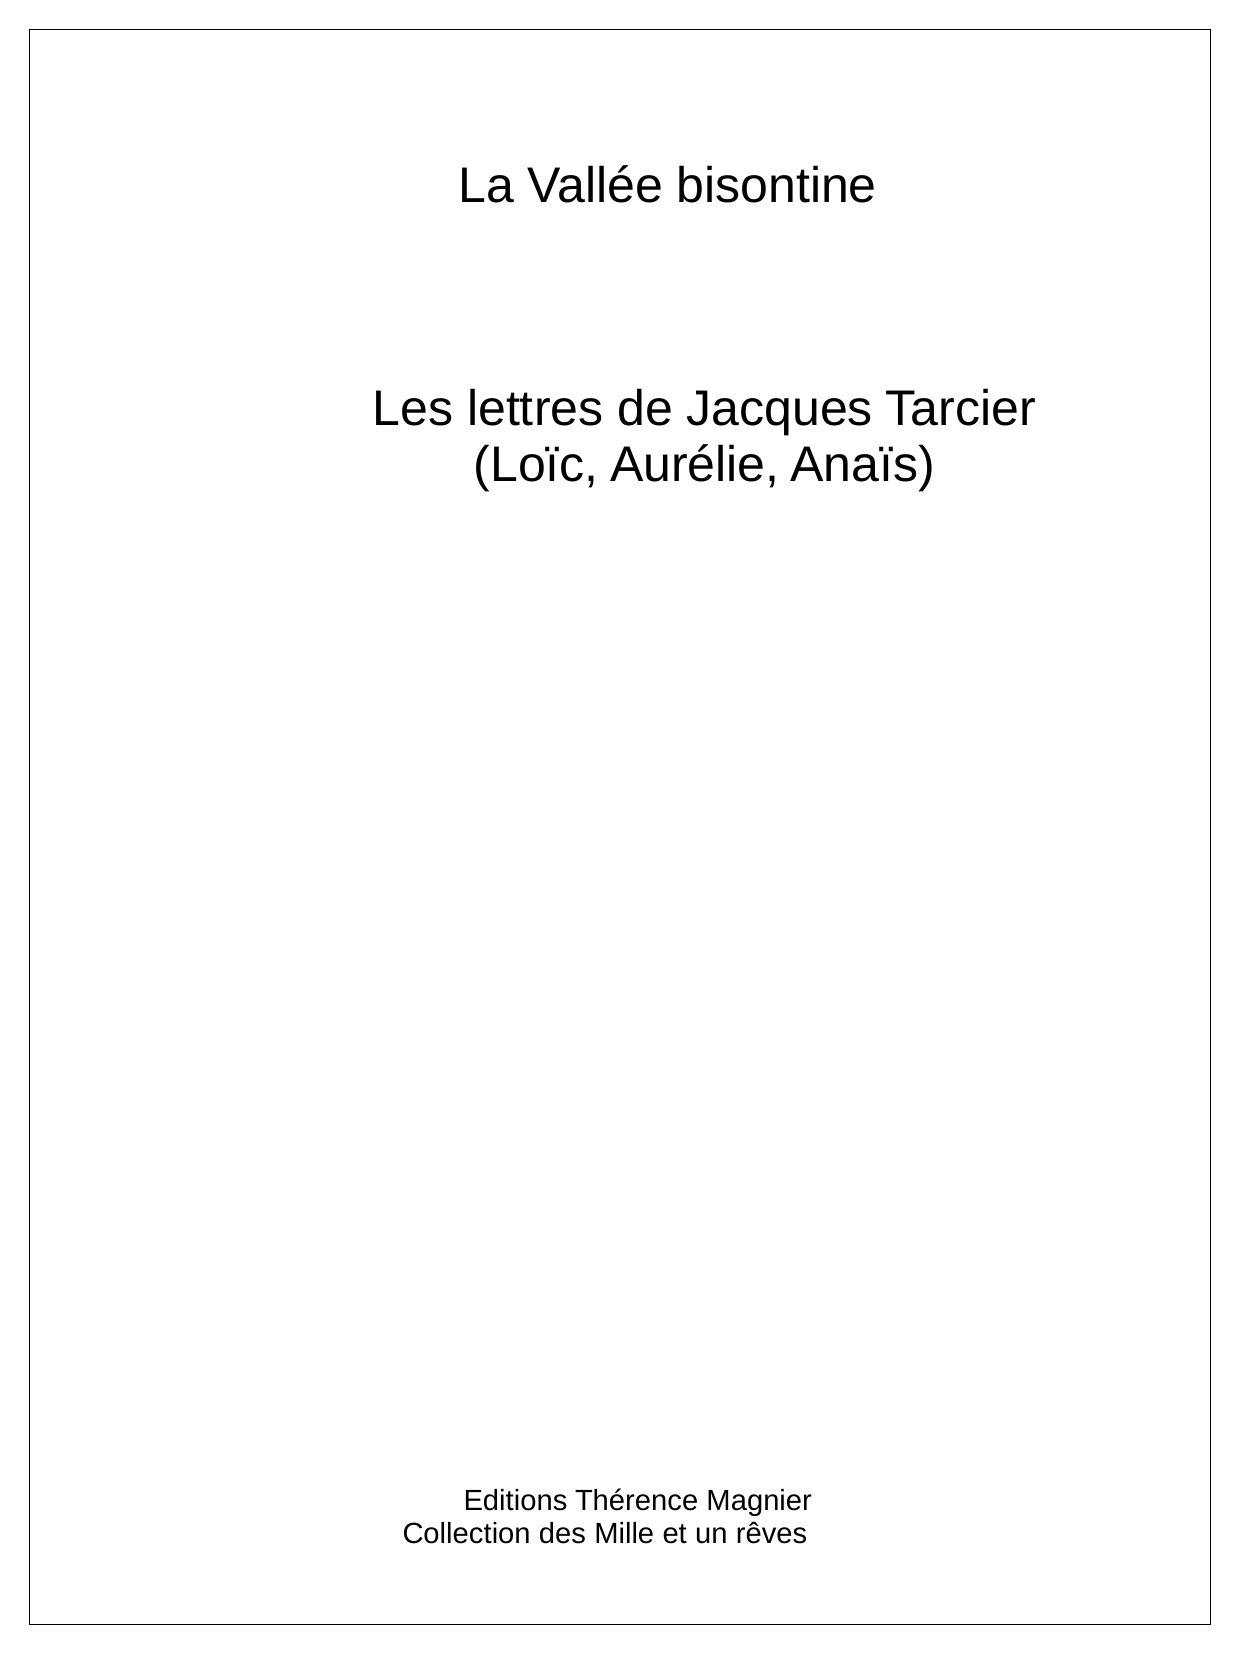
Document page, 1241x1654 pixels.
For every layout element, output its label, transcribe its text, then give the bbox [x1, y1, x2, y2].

text_box La Vallée bisontine Les lettres de Jacques Tarcier (Loïc, Aurélie, Anaïs) [136, 149, 1174, 798]
text_box Editions Thérence Magnier Collection des Mille et un rêves [88, 1476, 1123, 1557]
